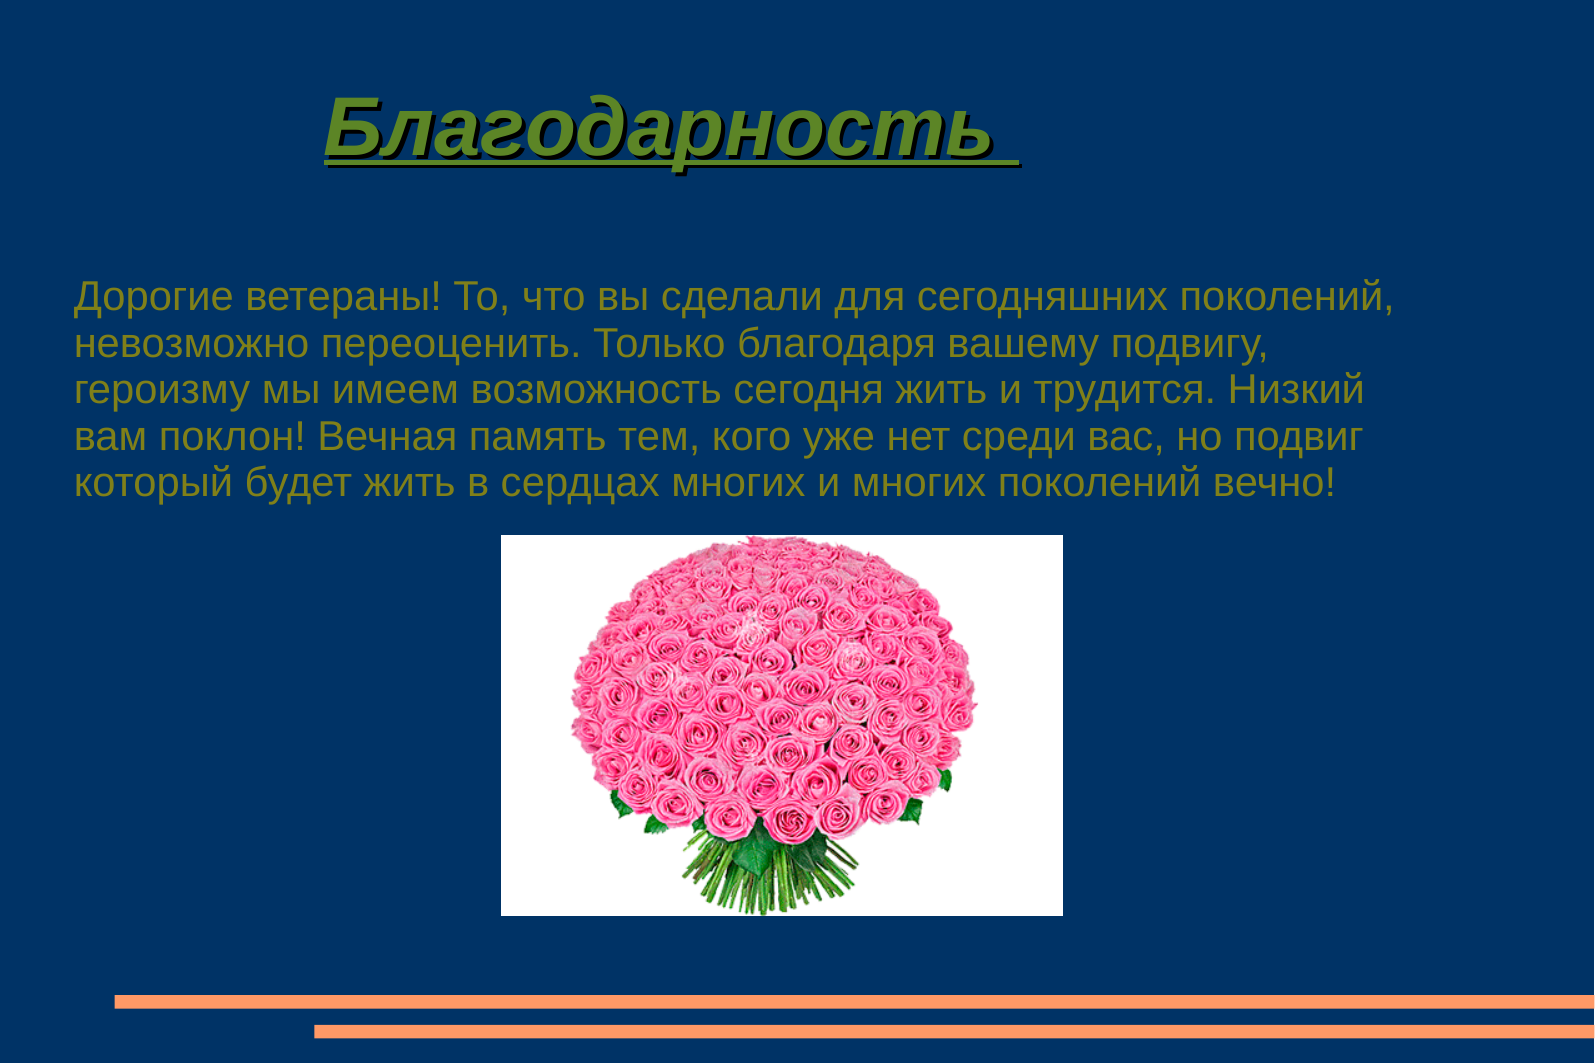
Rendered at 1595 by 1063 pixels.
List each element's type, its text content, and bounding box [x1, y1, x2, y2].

title Благодарность [323, 47, 1300, 207]
picture [501, 535, 1063, 916]
text_box Дорогие ветераны! То, что вы сделали для сегодняшних поколений, невозможно переоценить. Только благодаря вашему подвигу, героизму мы имеем возможность сегодня жить и трудится. Низкий вам поклон! Вечная память тем, кого уже нет среди вас, но подвиг который будет жить в сердцах многих и многих поколений вечно! [59, 265, 1447, 521]
